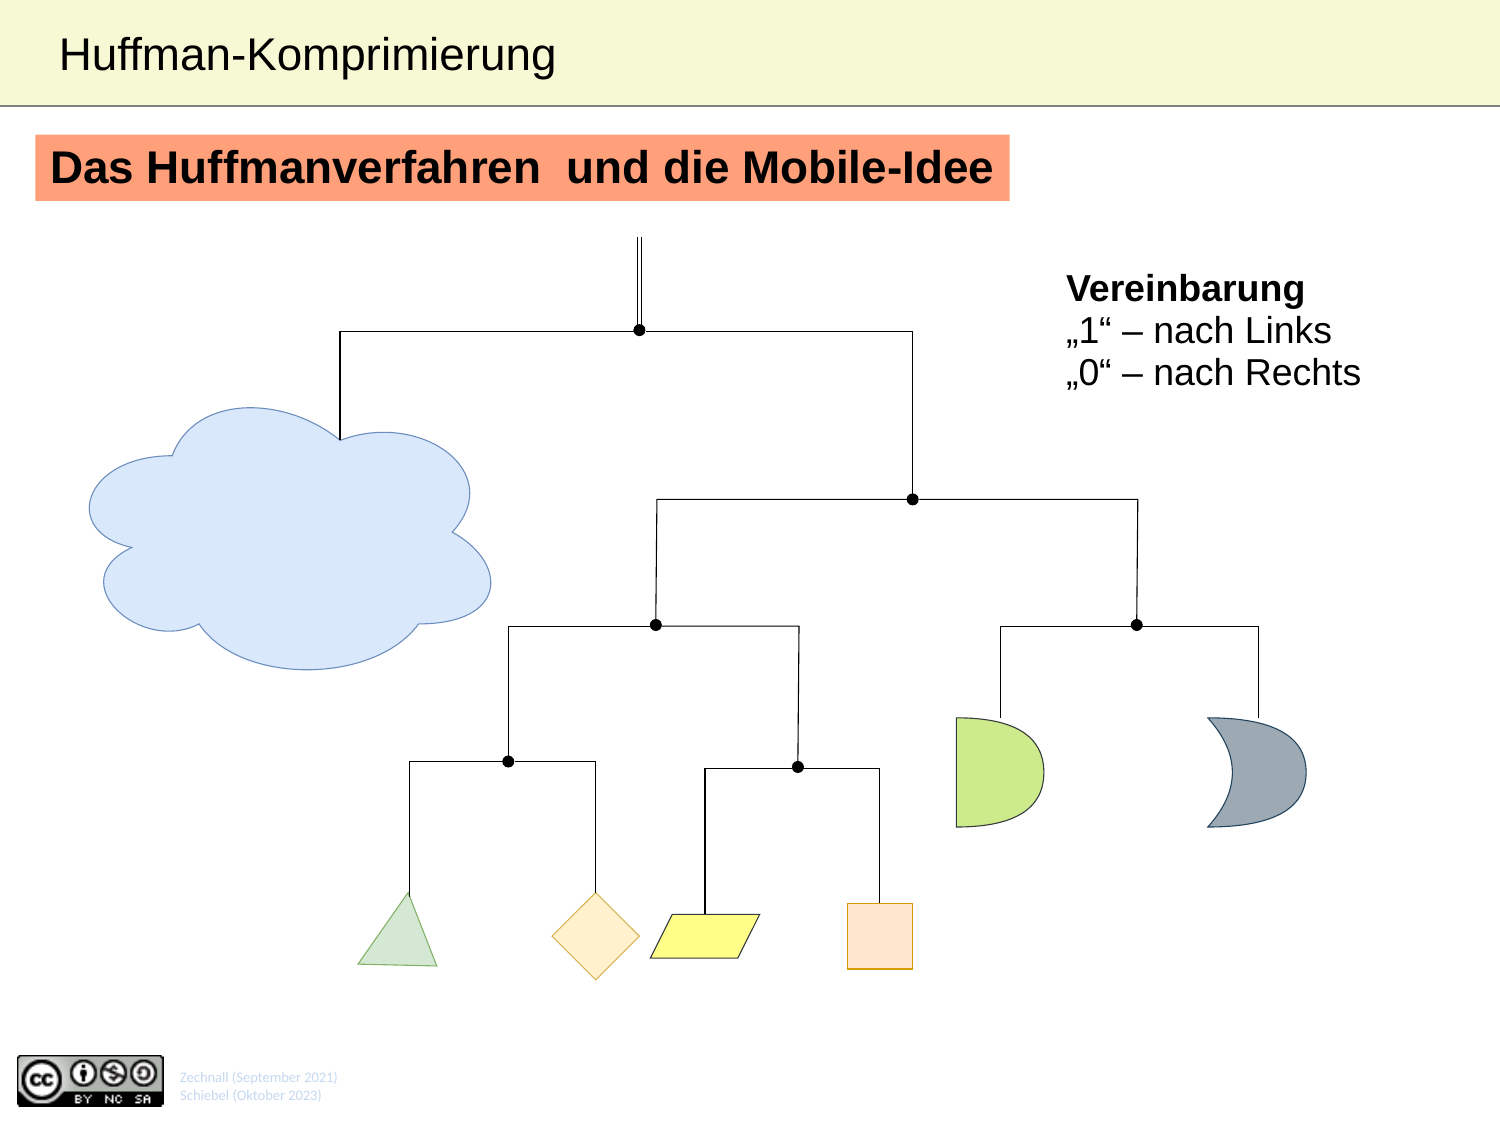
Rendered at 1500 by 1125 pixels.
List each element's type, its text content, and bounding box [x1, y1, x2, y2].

text_box Das Huffmanverfahren und die Mobile-Idee [35, 134, 1010, 201]
text_box Vereinbarung „1“ – nach Links „0“ – nach Rechts [1051, 259, 1453, 414]
picture [17, 1055, 164, 1107]
picture [59, 236, 1308, 1004]
title Huffman-Komprimierung [59, 5, 1016, 104]
